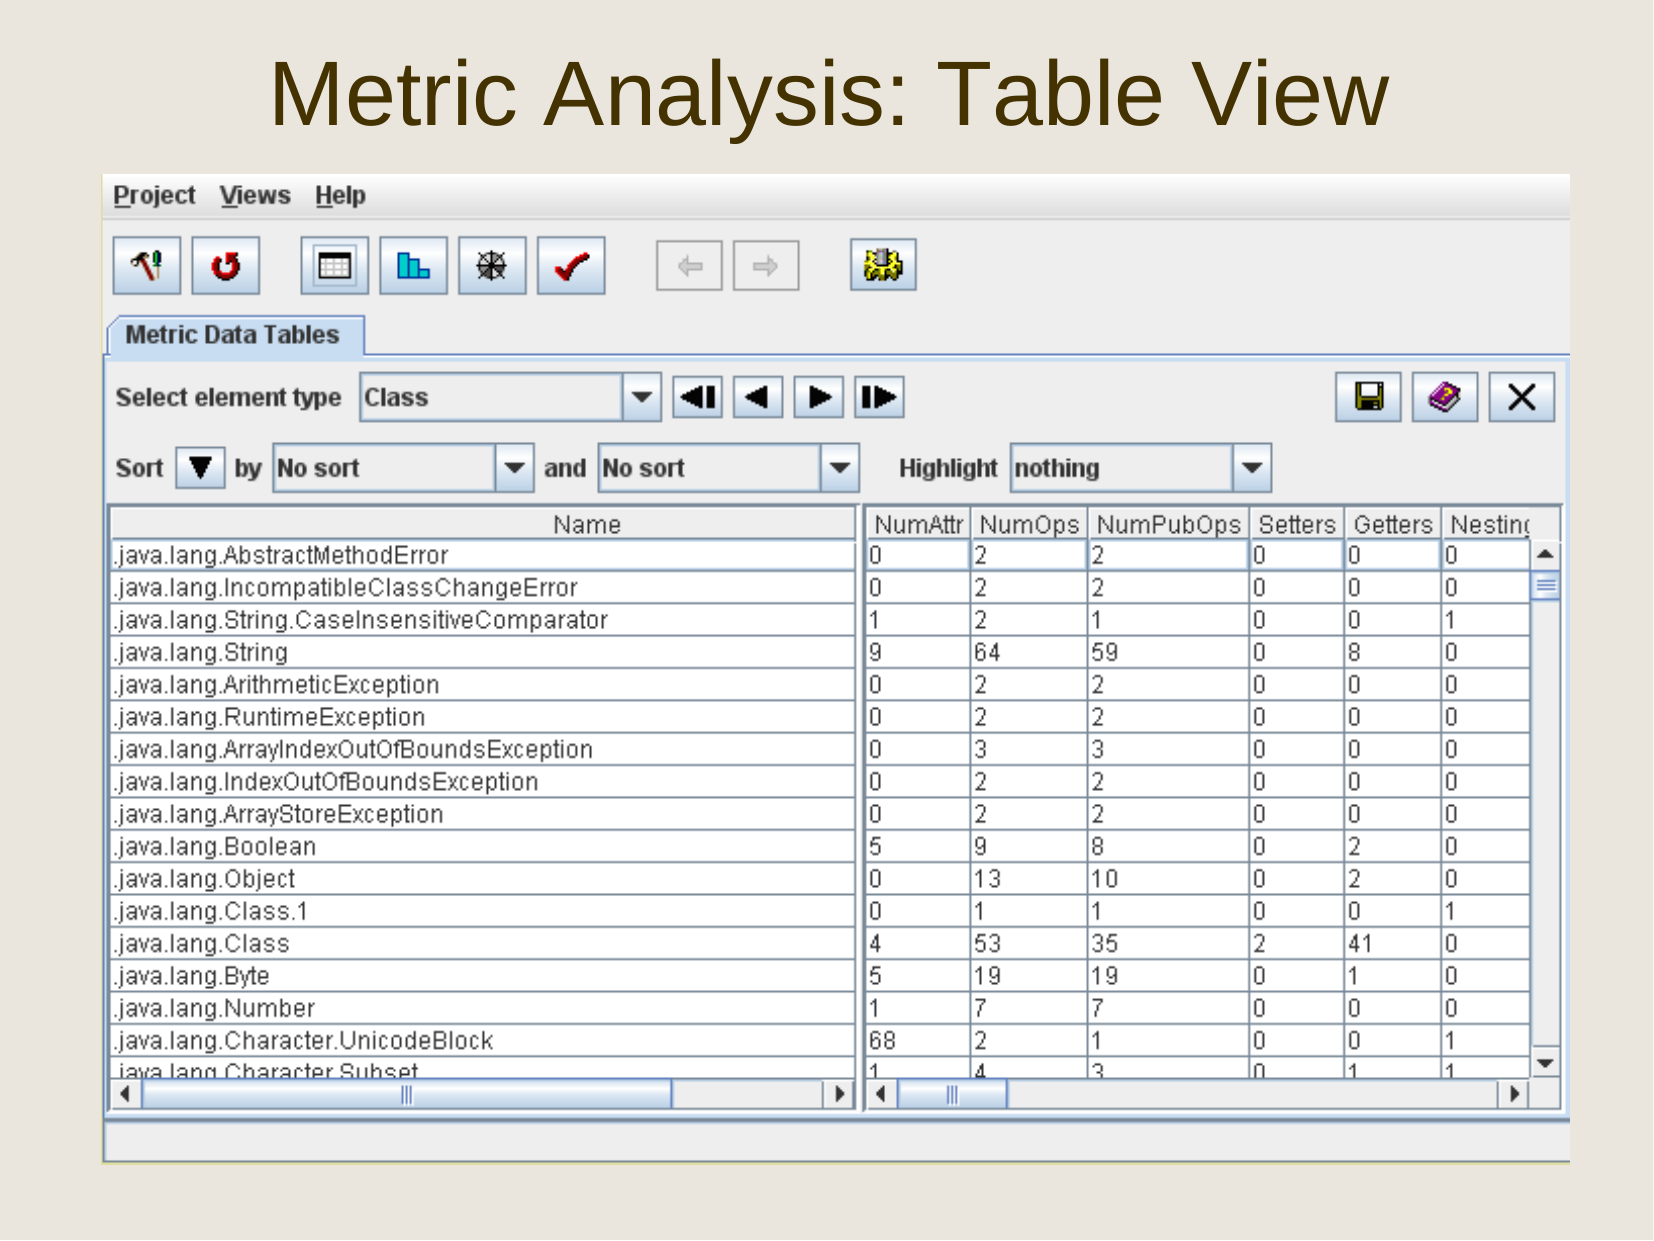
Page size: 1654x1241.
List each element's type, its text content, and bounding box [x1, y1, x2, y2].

picture [101, 174, 1570, 1165]
title Metric Analysis: Table View [176, 42, 1485, 145]
